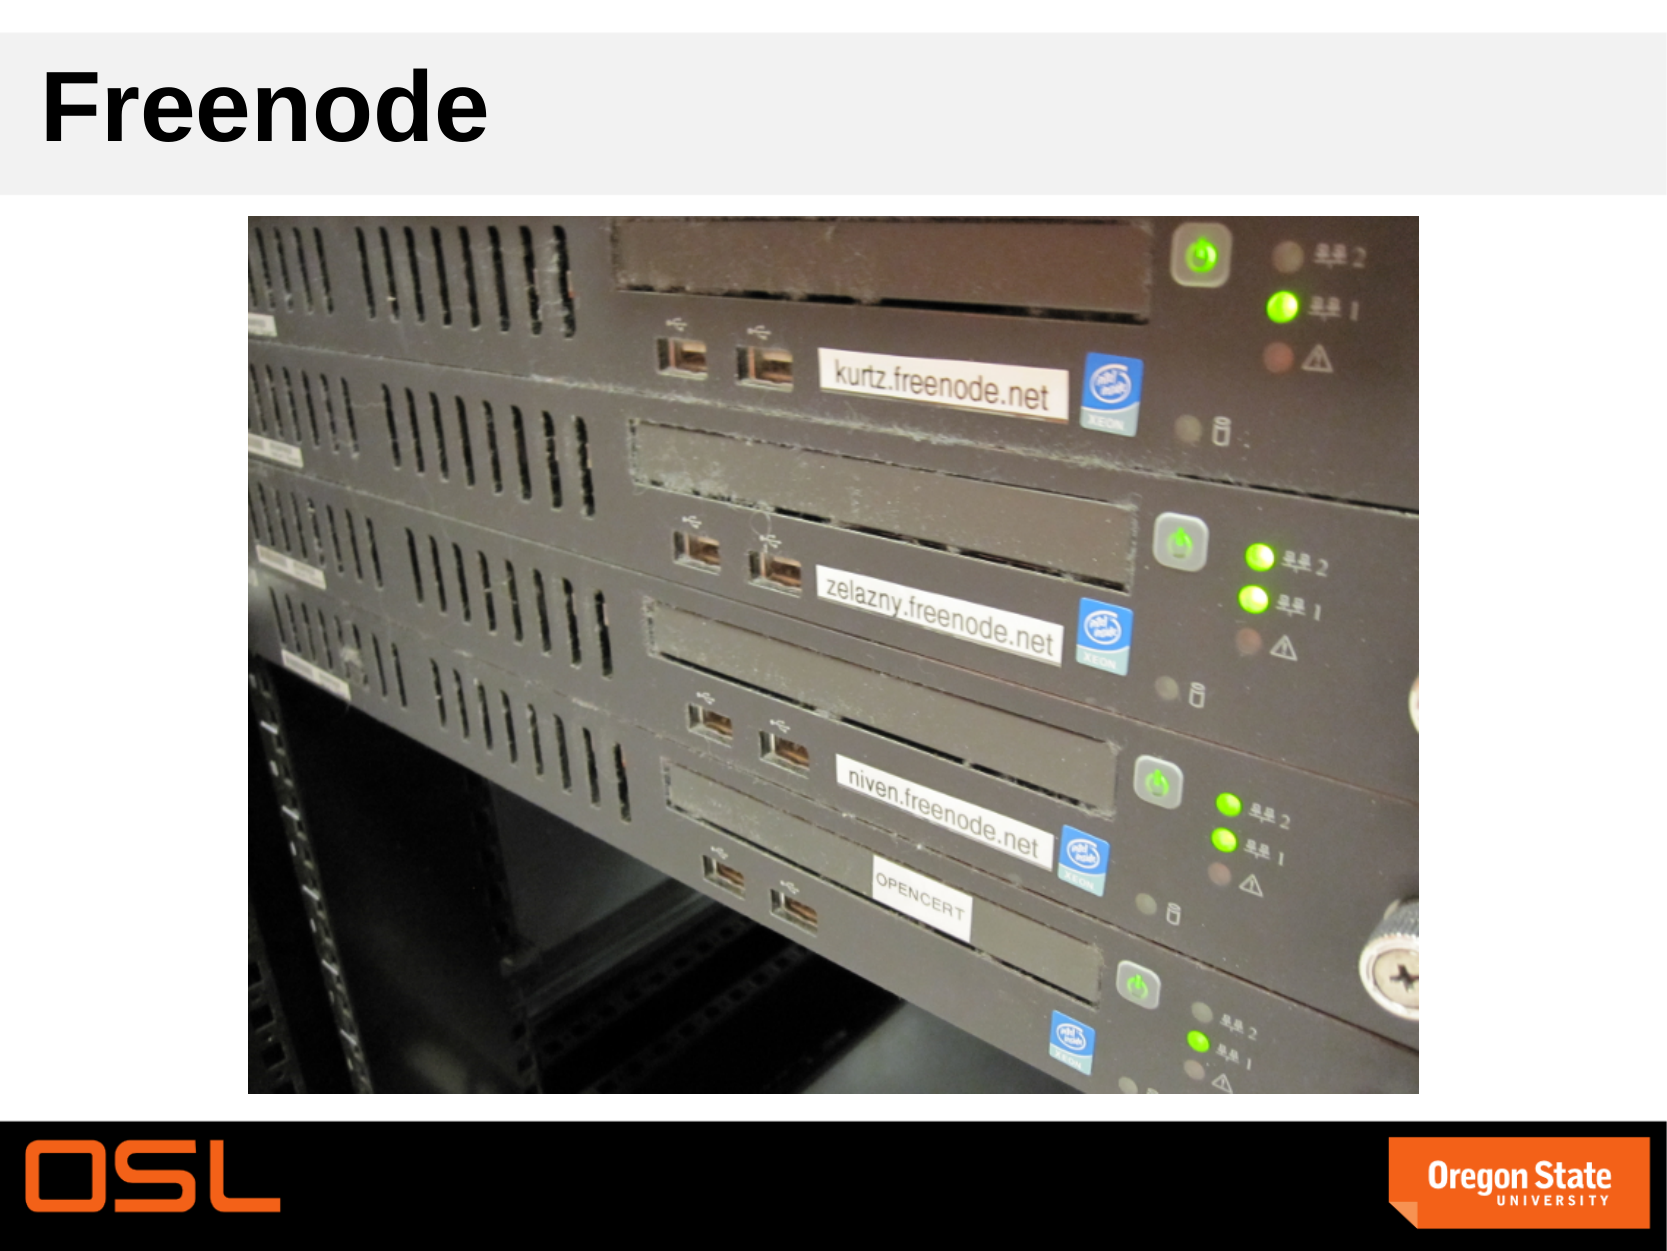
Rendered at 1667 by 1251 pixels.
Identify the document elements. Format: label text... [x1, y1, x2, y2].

picture [0, 0, 1667, 1251]
title Freenode [40, 50, 1627, 201]
